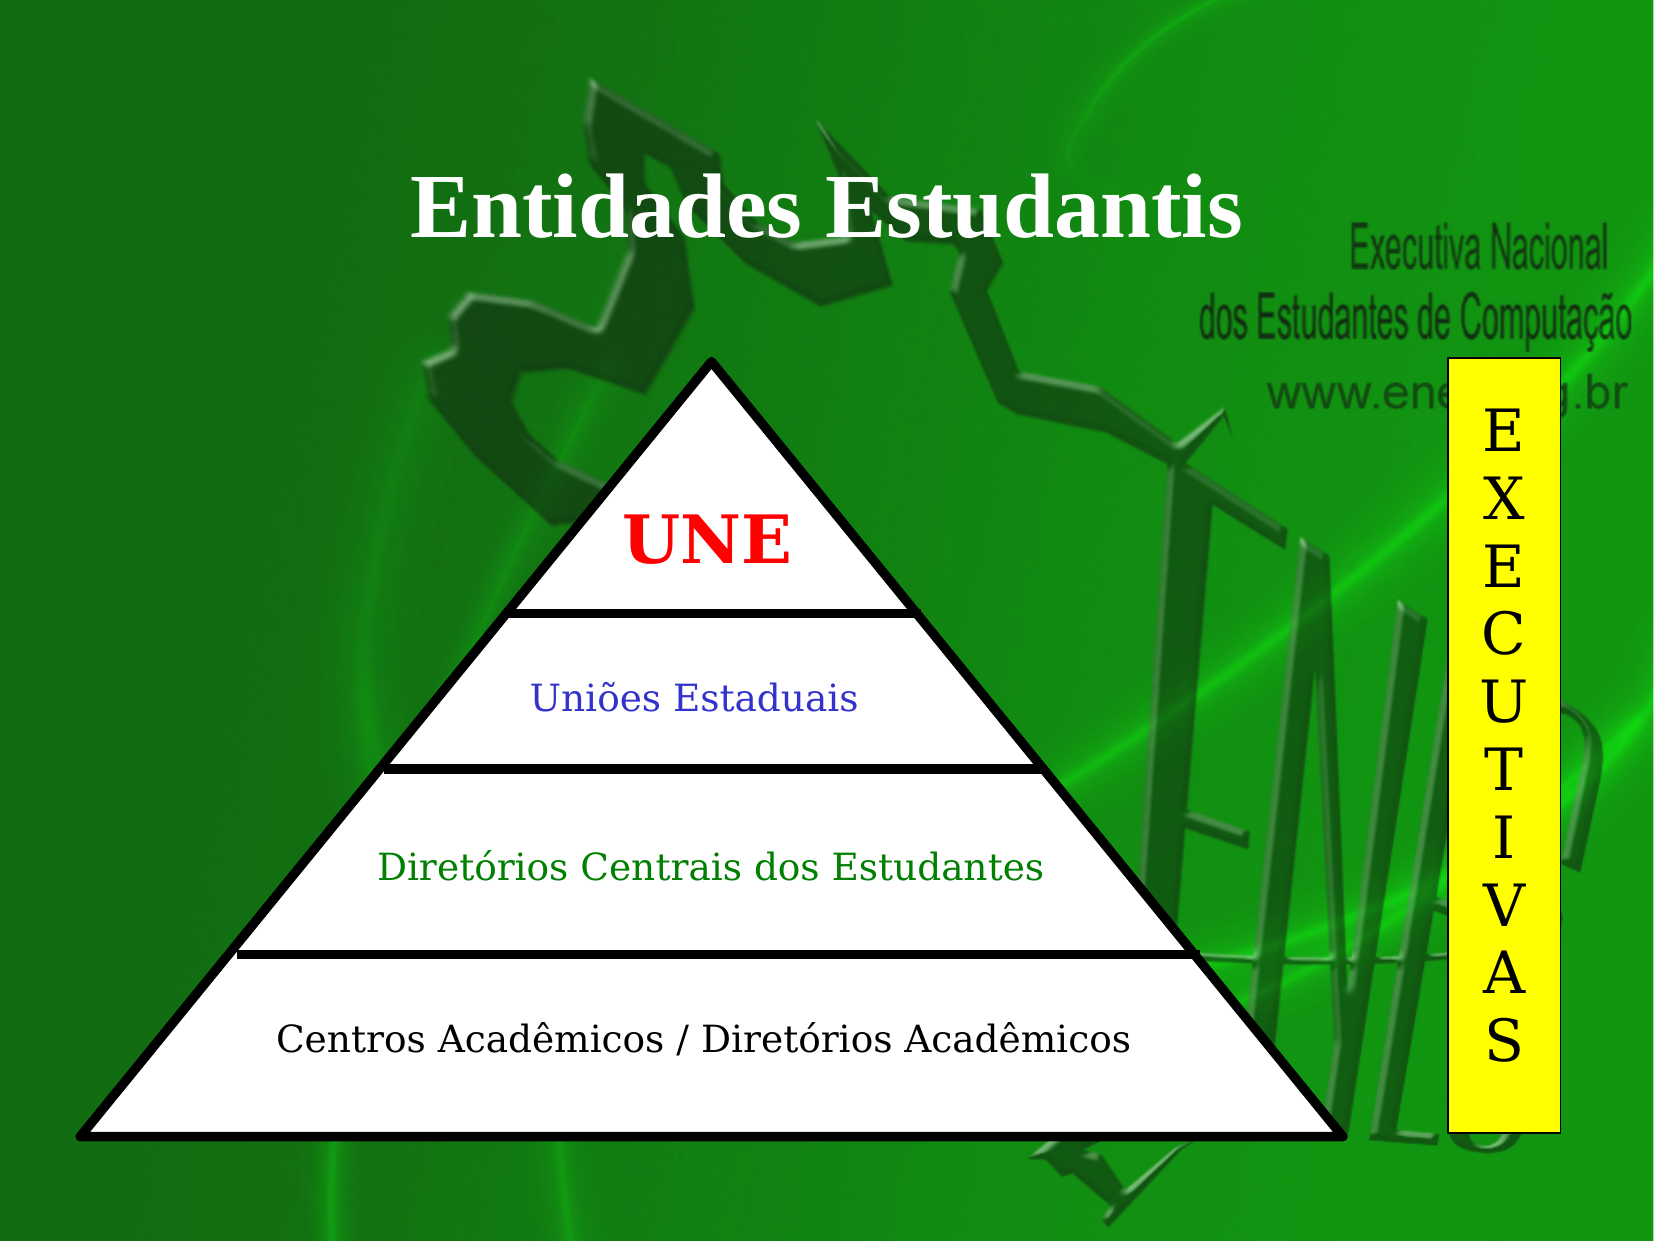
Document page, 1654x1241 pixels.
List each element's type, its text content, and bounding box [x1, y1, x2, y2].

text_box E X E C U T I V A S [1447, 358, 1561, 1134]
text_box UNE [607, 493, 818, 592]
picture [0, 0, 1654, 1241]
text_box Uniões Estaduais [475, 669, 913, 735]
title Entidades Estudantis [121, 102, 1534, 311]
text_box [80, 610, 1343, 1137]
text_box [509, 361, 914, 609]
text_box Centros Acadêmicos / Diretórios Acadêmicos [261, 1009, 1156, 1078]
text_box Diretórios Centrais dos Estudantes [339, 838, 1083, 905]
